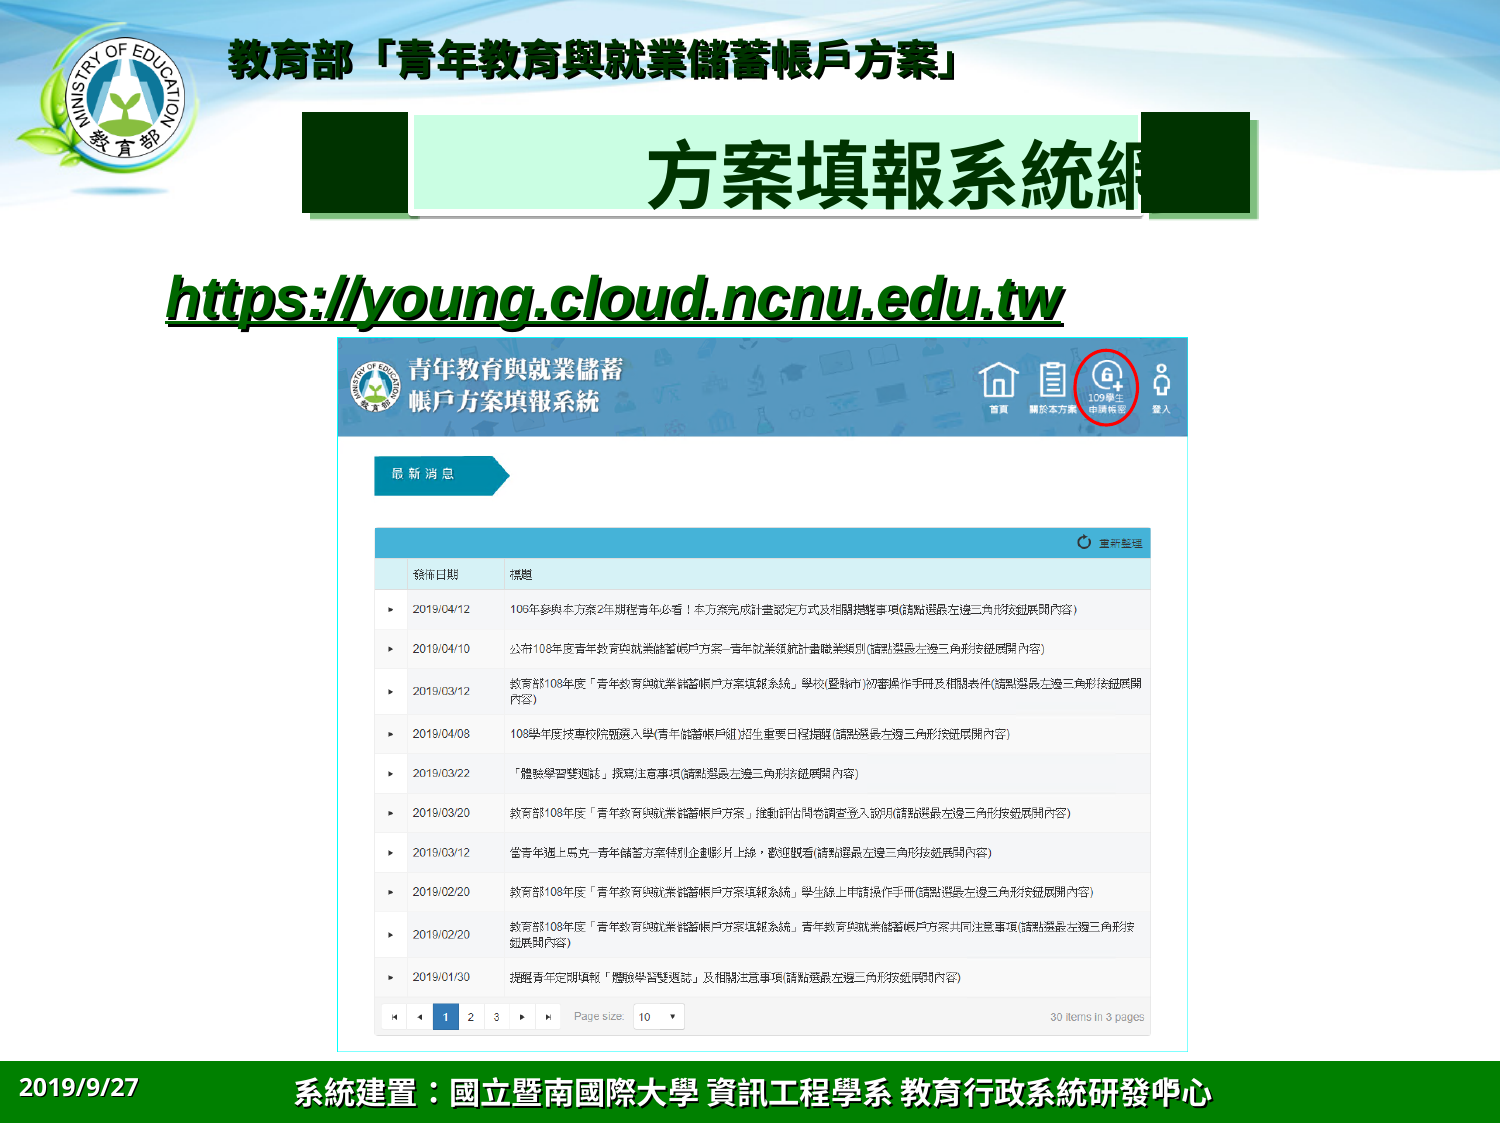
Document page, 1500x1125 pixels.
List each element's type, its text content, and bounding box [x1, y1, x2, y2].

text_box 15 [1137, 1064, 1488, 1125]
text_box [1141, 112, 1250, 213]
text_box [302, 112, 411, 213]
text_box 2019/9/27 [3, 1063, 354, 1117]
text_box https://young.cloud.ncnu.edu.tw [150, 251, 1088, 338]
text_box 方案填報系統網址 [411, 112, 1141, 213]
picture [337, 337, 1188, 1053]
